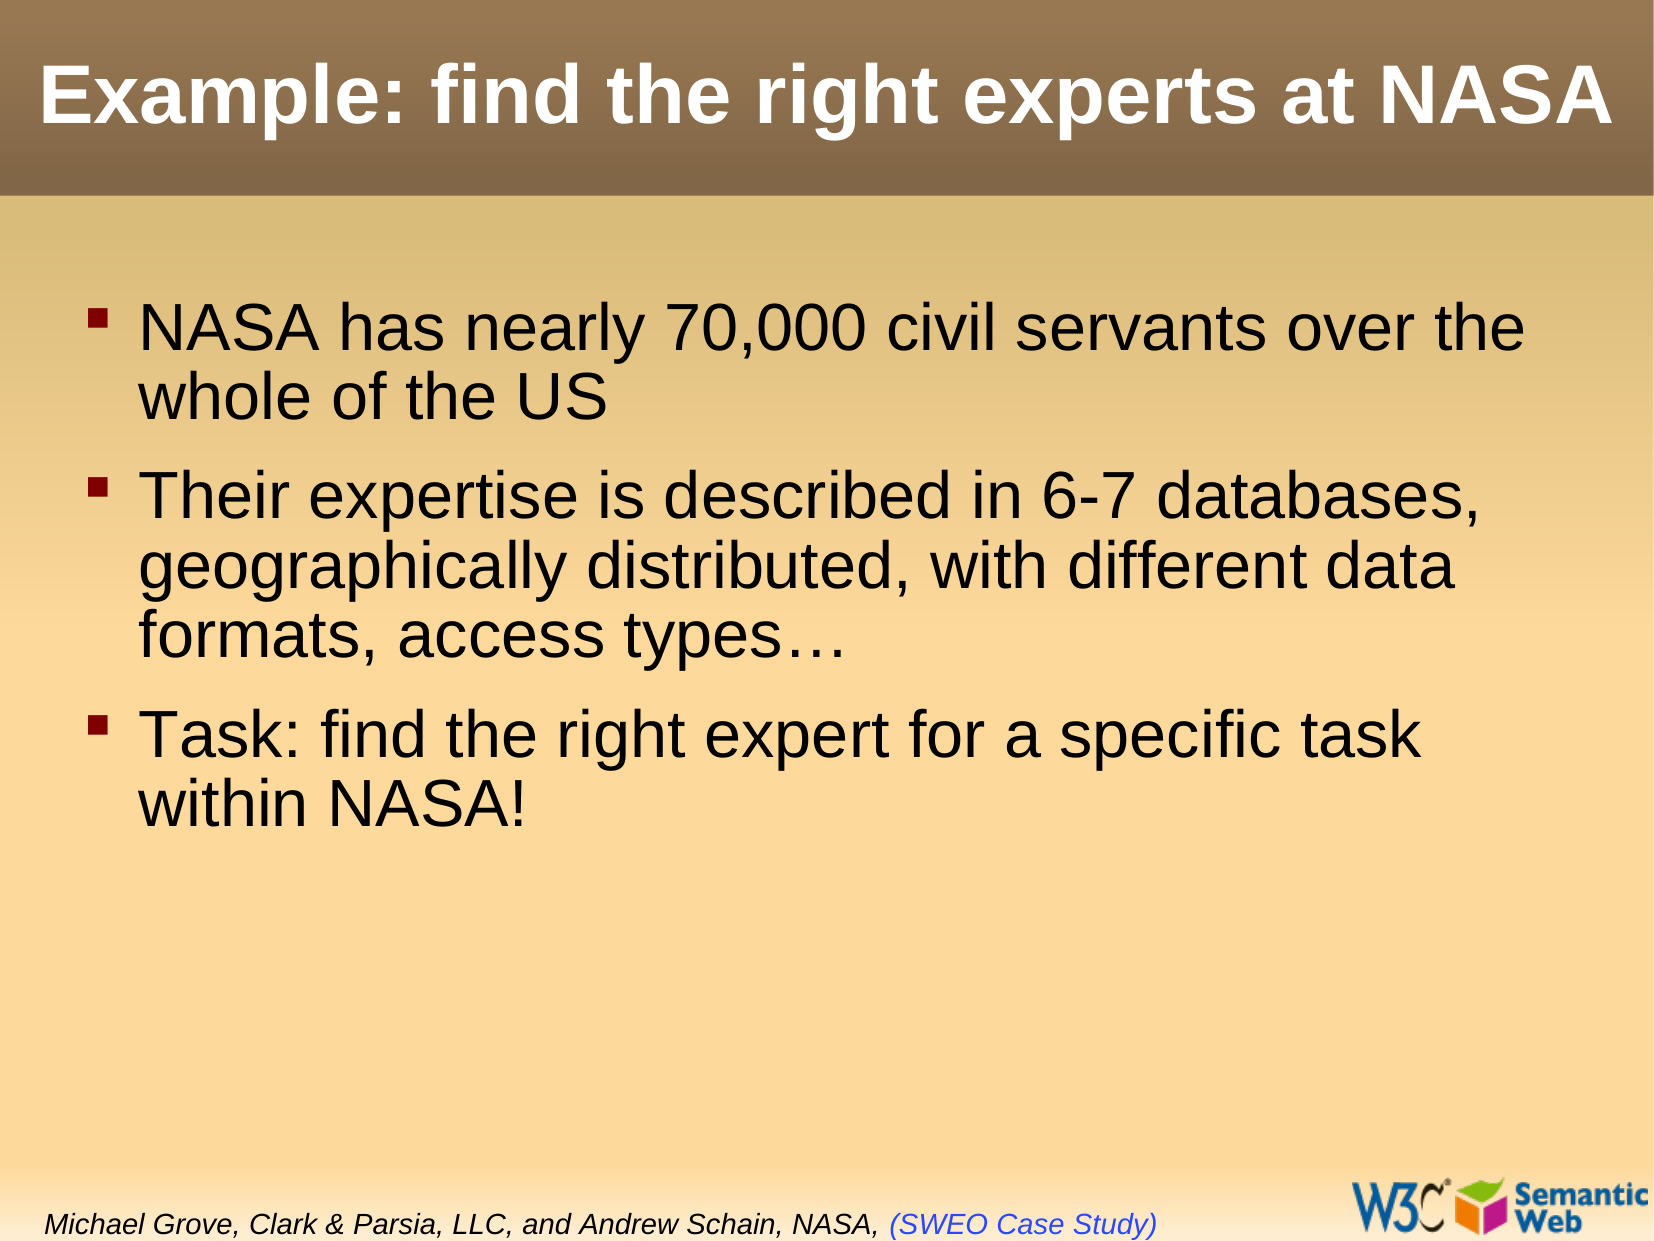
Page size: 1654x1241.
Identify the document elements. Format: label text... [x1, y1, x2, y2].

text_box Michael Grove, Clark & Parsia, LLC, and Andrew Schain, NASA, (SWEO Case Study) [29, 1198, 1469, 1241]
title Example: find the right experts at NASA [0, 0, 1654, 196]
picture [0, 196, 1654, 1241]
list NASA has nearly 70,000 civil servants over the whole of the US Their expertise is described in 6-7 databases, geographically distributed, with different data formats, access types… Task: find the right expert for a specific task within NASA! [82, 290, 1571, 1109]
